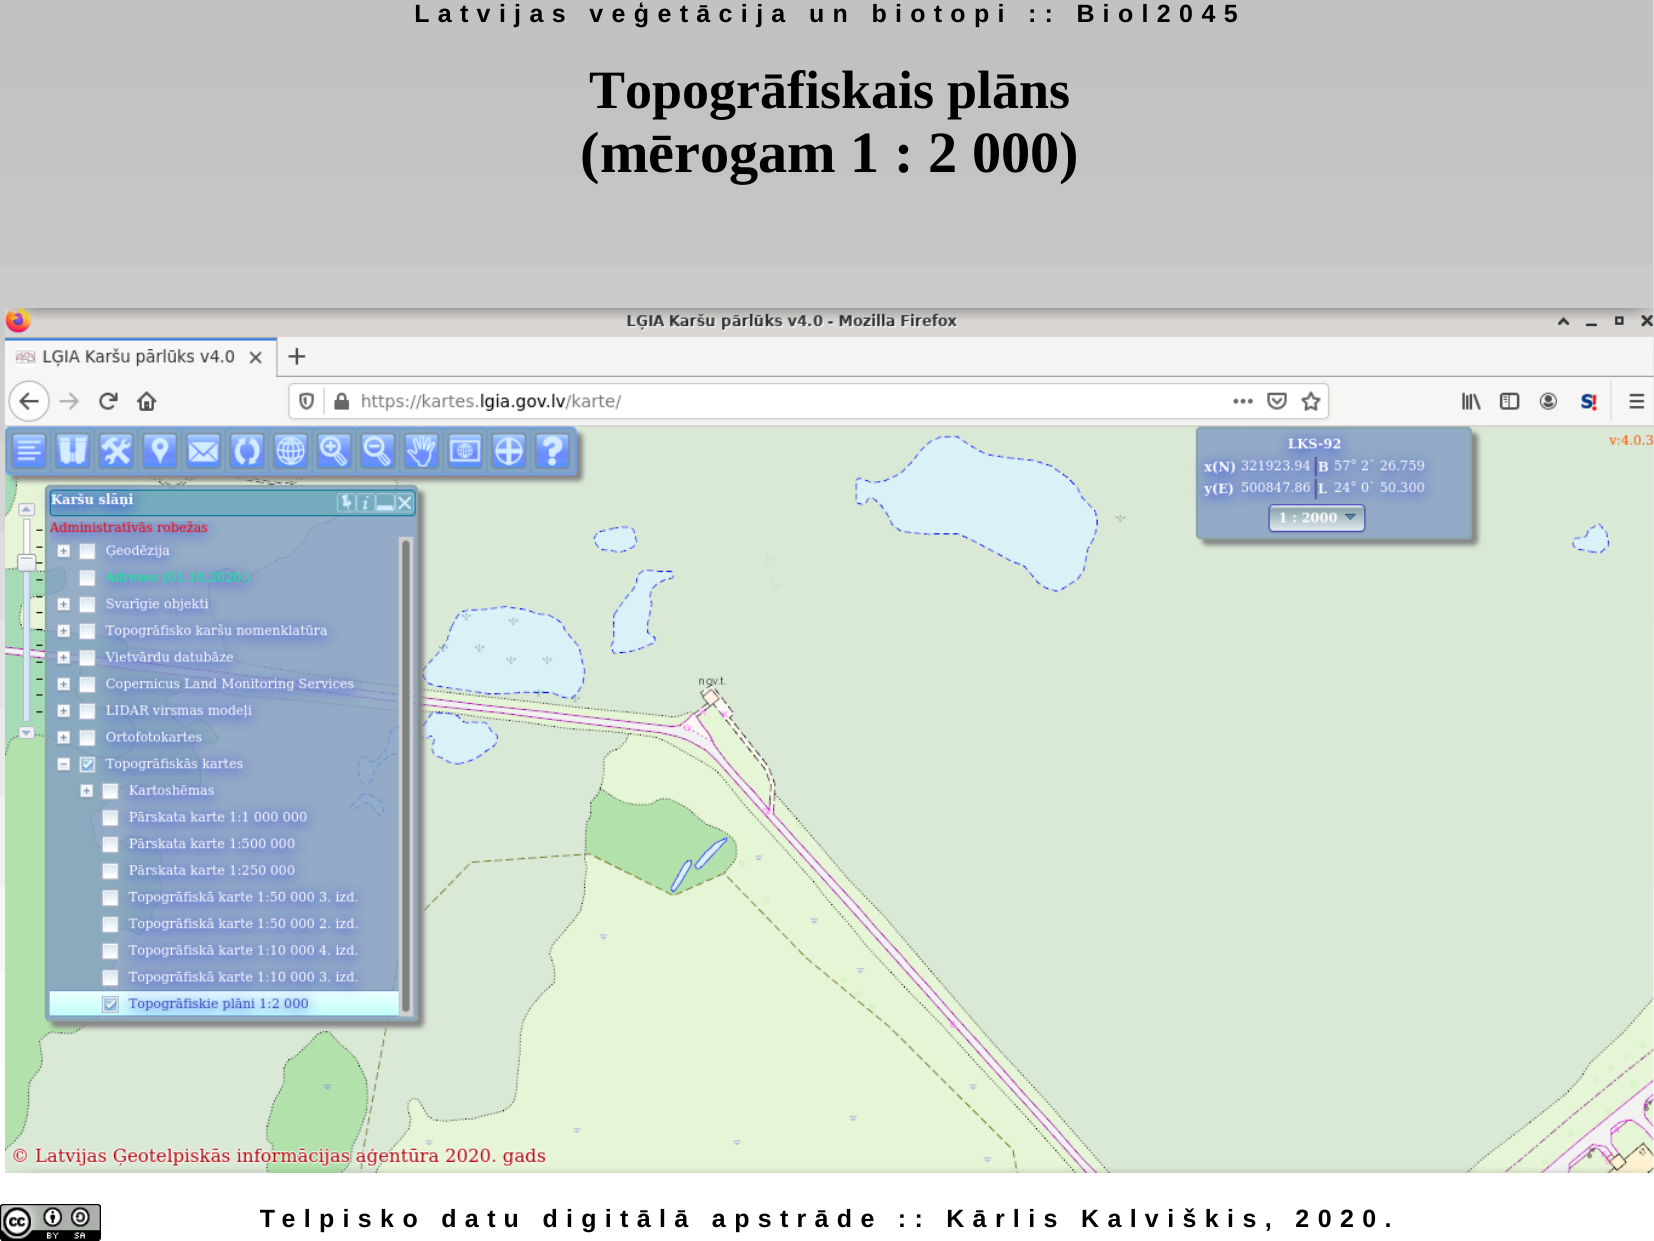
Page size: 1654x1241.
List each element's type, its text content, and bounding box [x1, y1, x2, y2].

picture [0, 0, 1654, 1241]
title Topogrāfiskais plāns (mērogam 1 : 2 000) [34, 61, 1626, 296]
